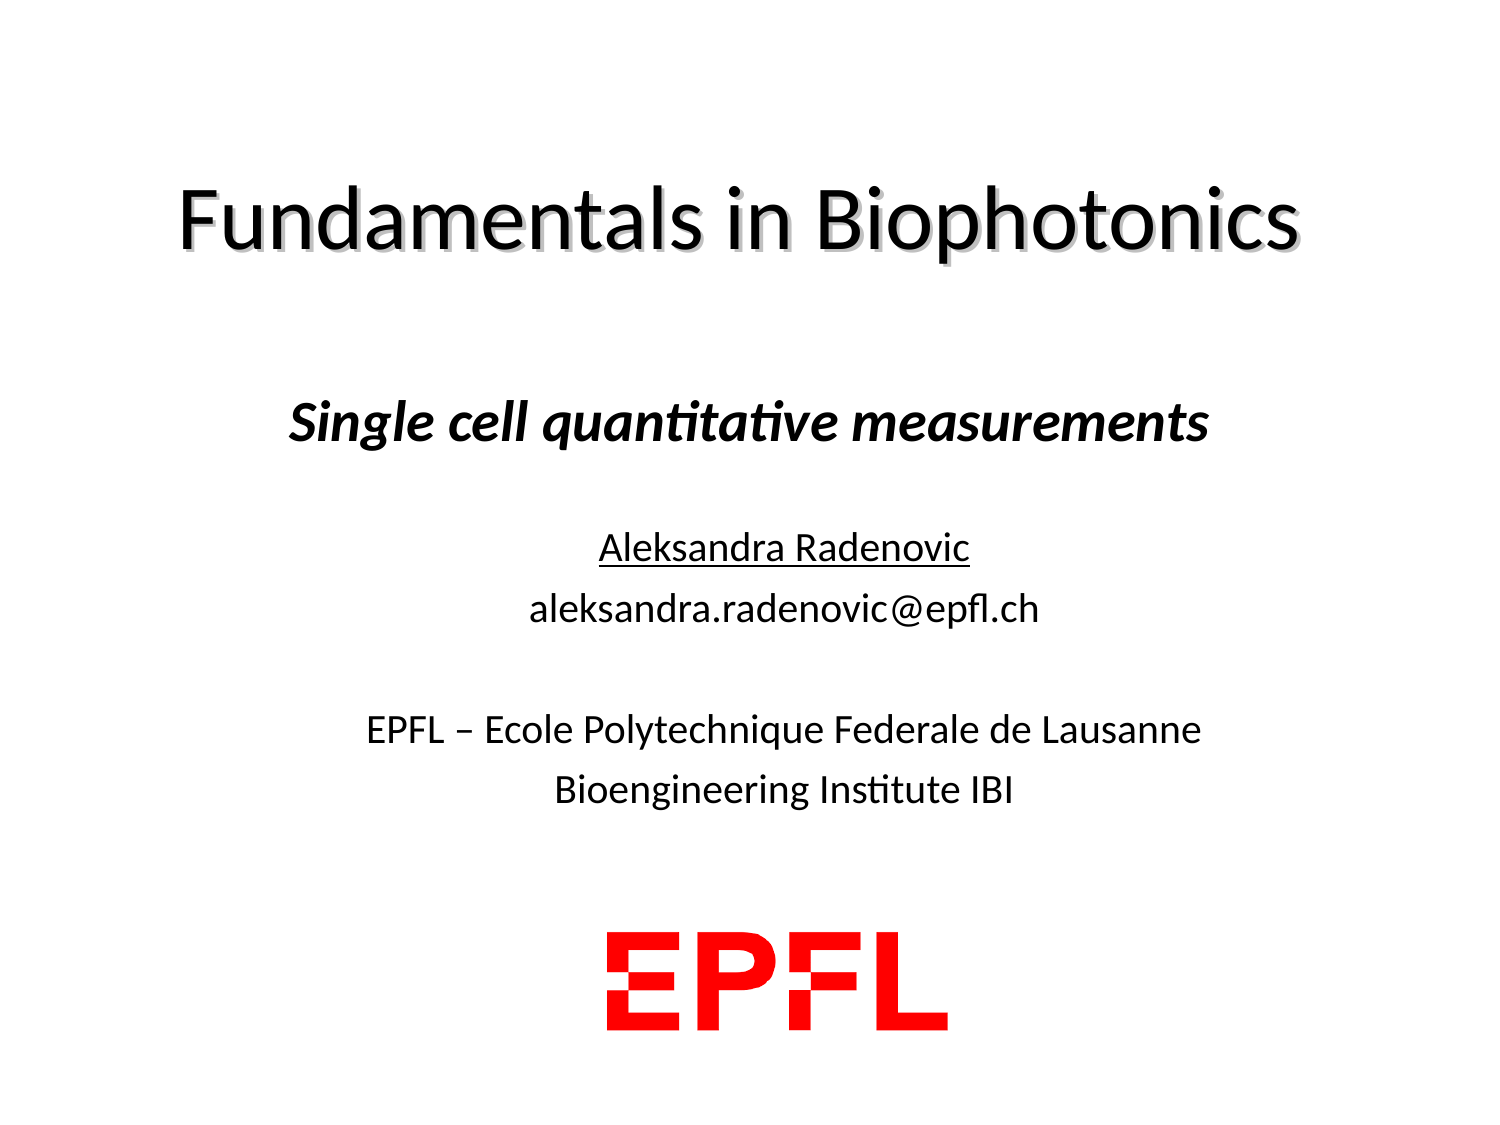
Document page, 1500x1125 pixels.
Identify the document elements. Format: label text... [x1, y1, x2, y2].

subtitle Single cell quantitative measurements [112, 321, 1401, 516]
list Aleksandra Radenovic aleksandra.radenovic@epfl.ch EPFL – Ecole Polytechnique Federale de Lausanne Bioengineering Institute IBI [231, 512, 1282, 888]
picture [600, 927, 952, 1035]
title Fundamentals in Biophotonics [0, 149, 1500, 276]
